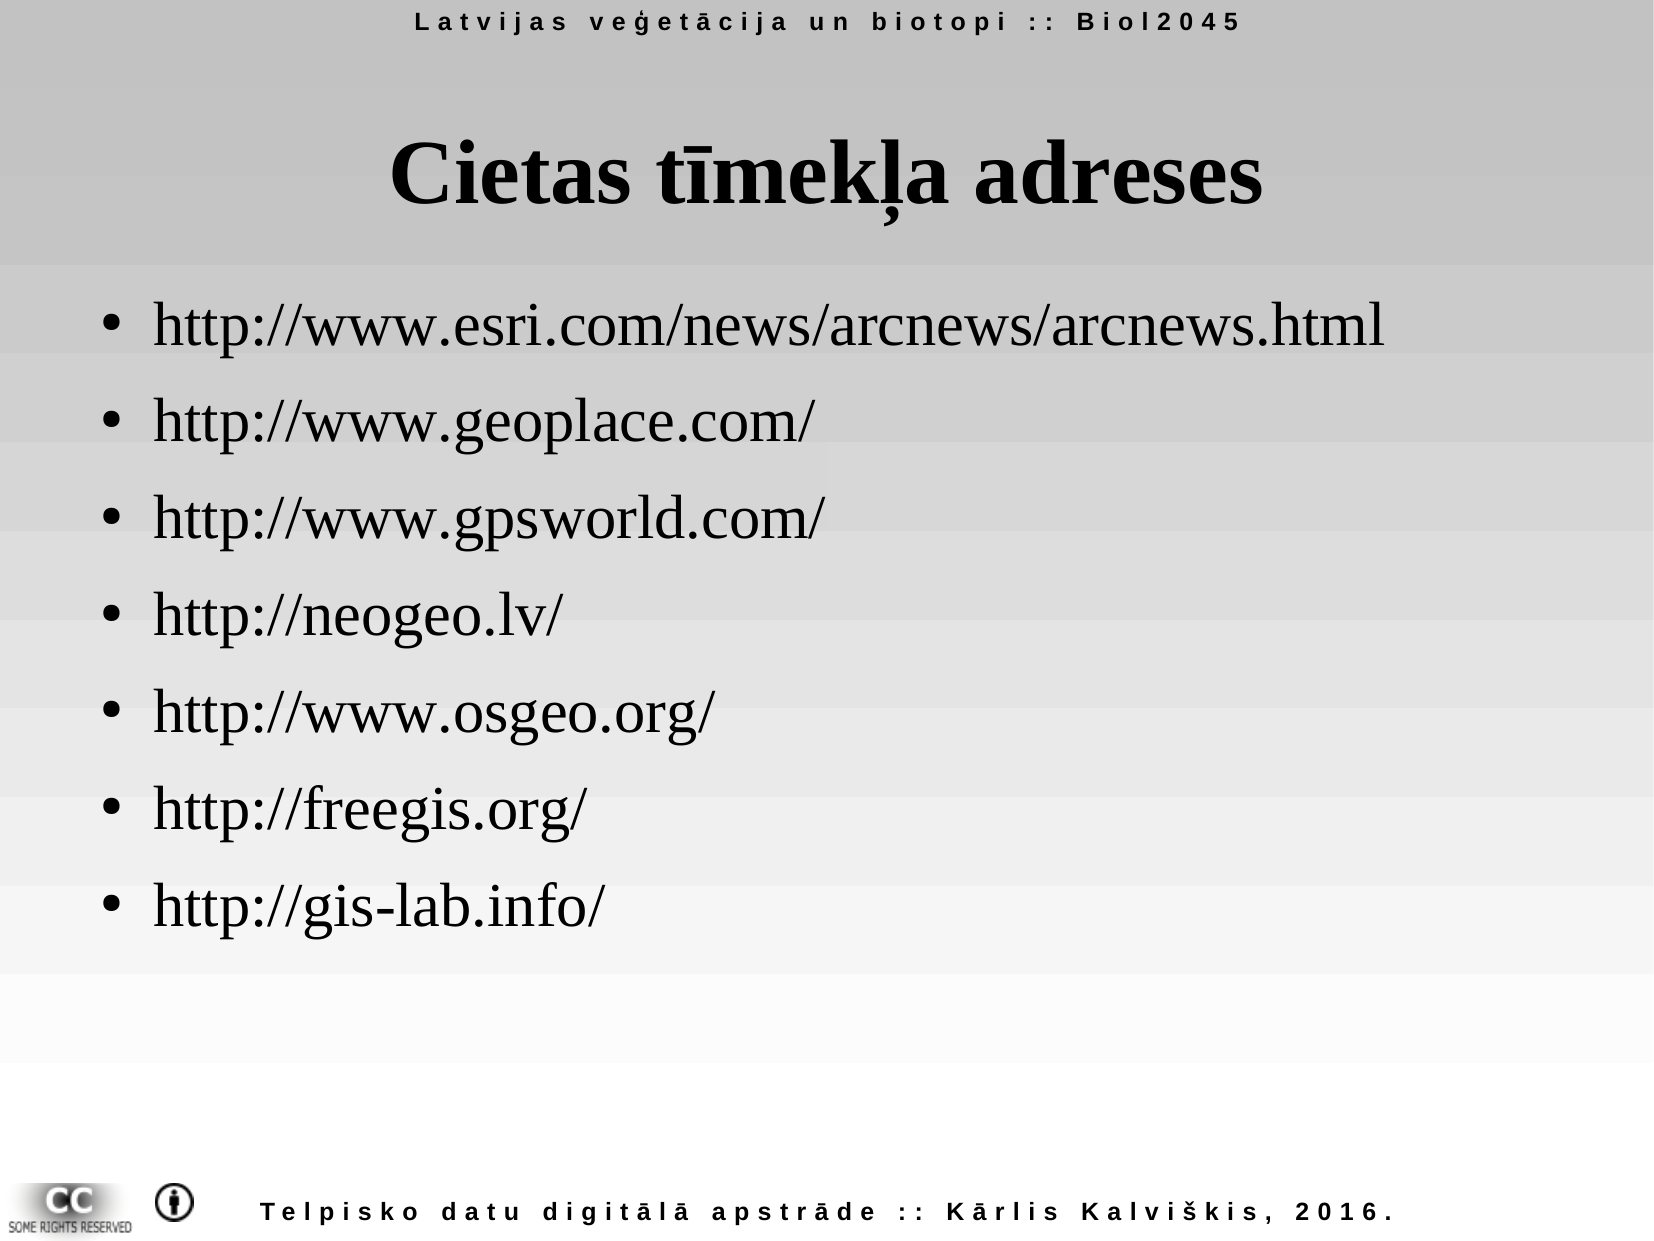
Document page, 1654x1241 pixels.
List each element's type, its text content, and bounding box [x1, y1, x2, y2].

picture [0, 0, 1654, 1241]
list http://www.esri.com/news/arcnews/arcnews.html http://www.geoplace.com/ http://www.gpsworld.com/ http://neogeo.lv/ http://www.osgeo.org/ http://freegis.org/ http://gis-lab.info/ [82, 289, 1571, 1098]
title Cietas tīmekļa adreses [29, 56, 1625, 289]
